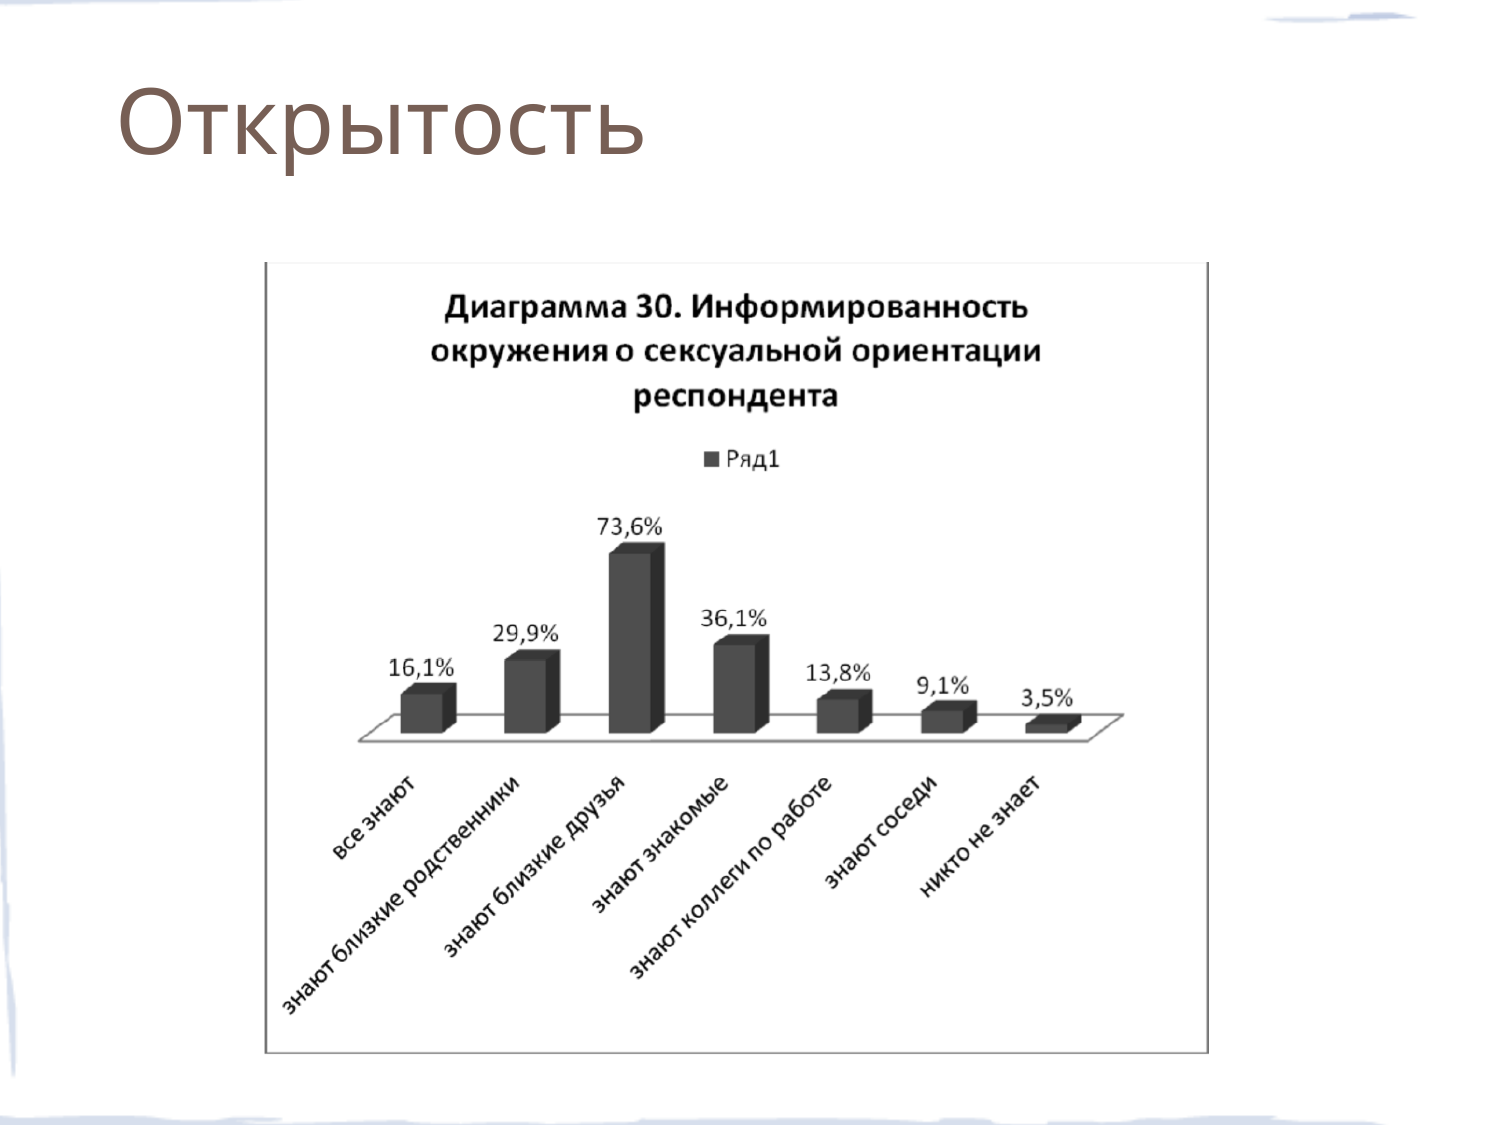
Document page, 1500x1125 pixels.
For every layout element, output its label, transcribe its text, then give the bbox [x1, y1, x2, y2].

title Открытость [100, 37, 1438, 200]
picture [0, 0, 1500, 1125]
